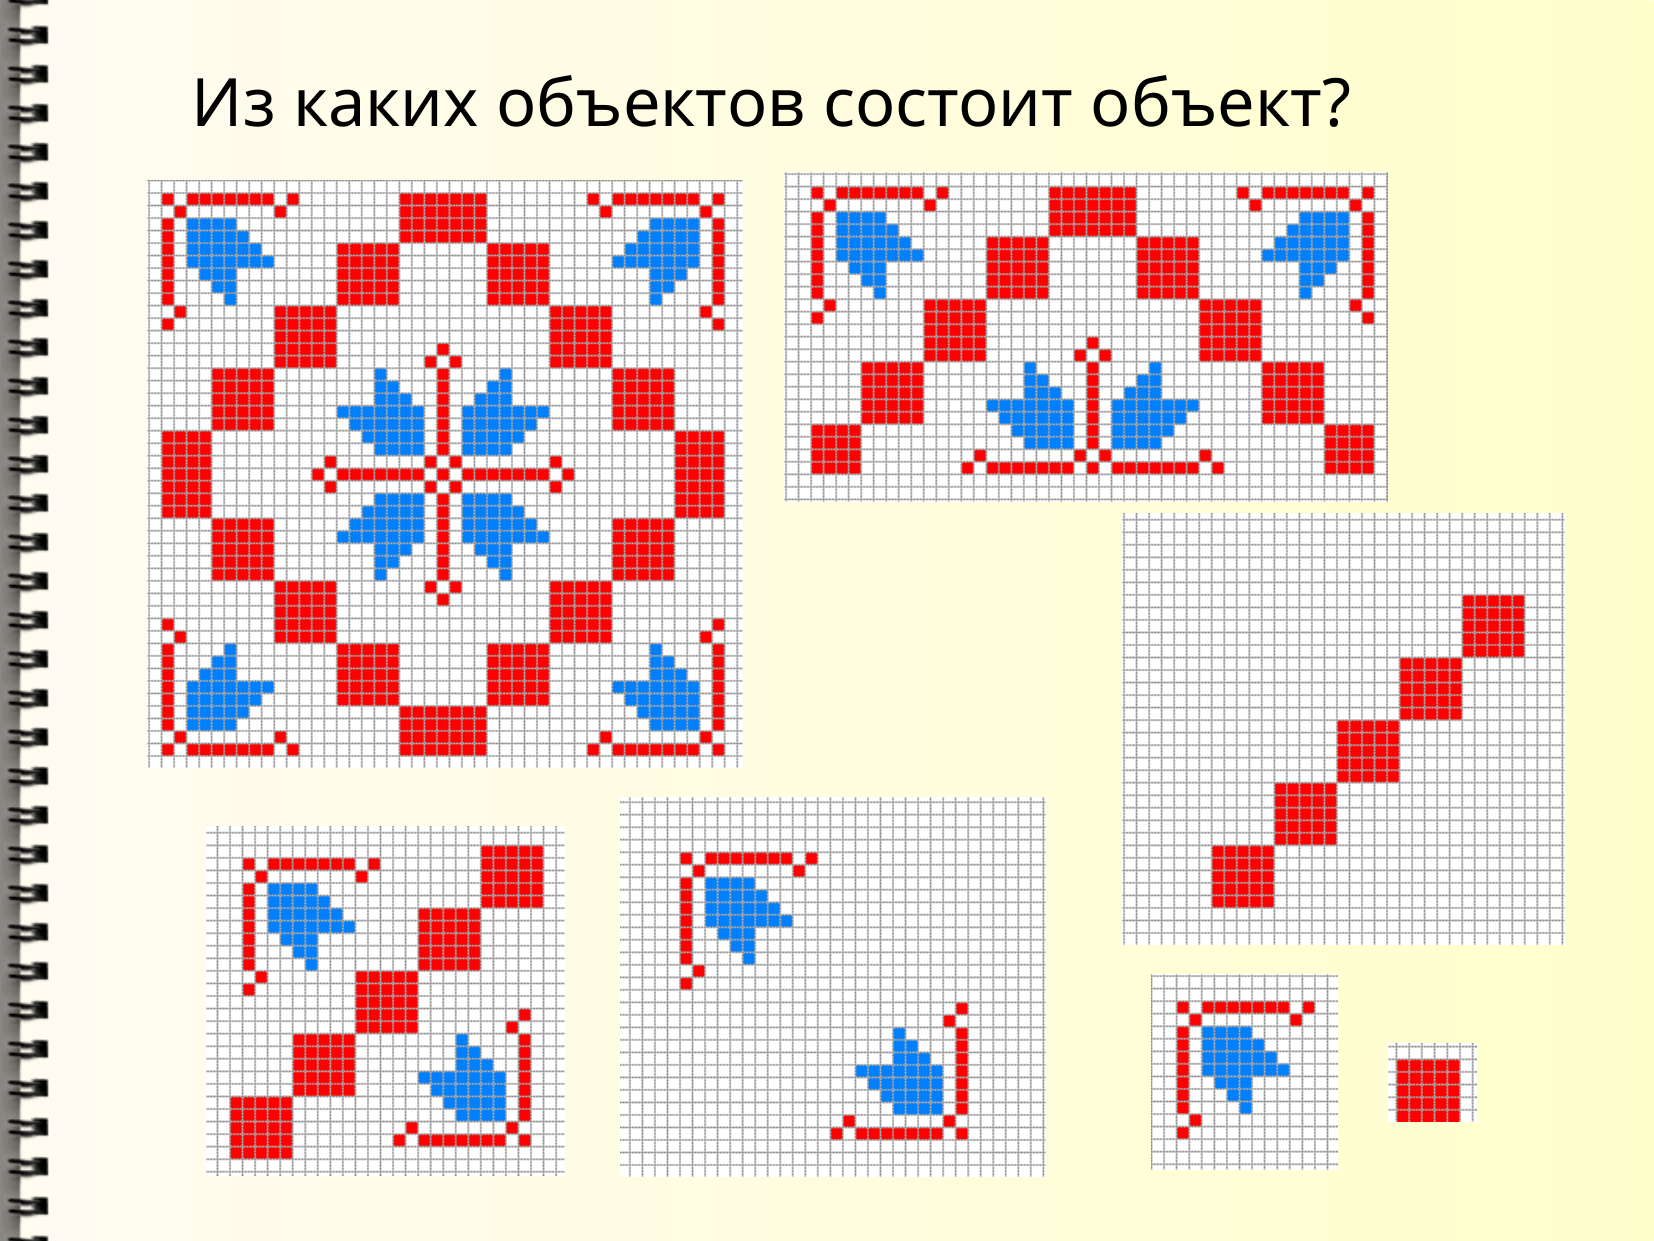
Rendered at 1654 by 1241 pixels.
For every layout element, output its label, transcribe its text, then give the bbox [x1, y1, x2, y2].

picture [784, 172, 1388, 502]
picture [147, 180, 743, 768]
picture [1388, 1043, 1477, 1123]
picture [206, 826, 565, 1176]
picture [0, 0, 1654, 1241]
text_box Из каких объектов состоит объект? [177, 47, 1565, 149]
picture [1151, 974, 1338, 1170]
picture [620, 797, 1046, 1177]
picture [1122, 513, 1565, 945]
